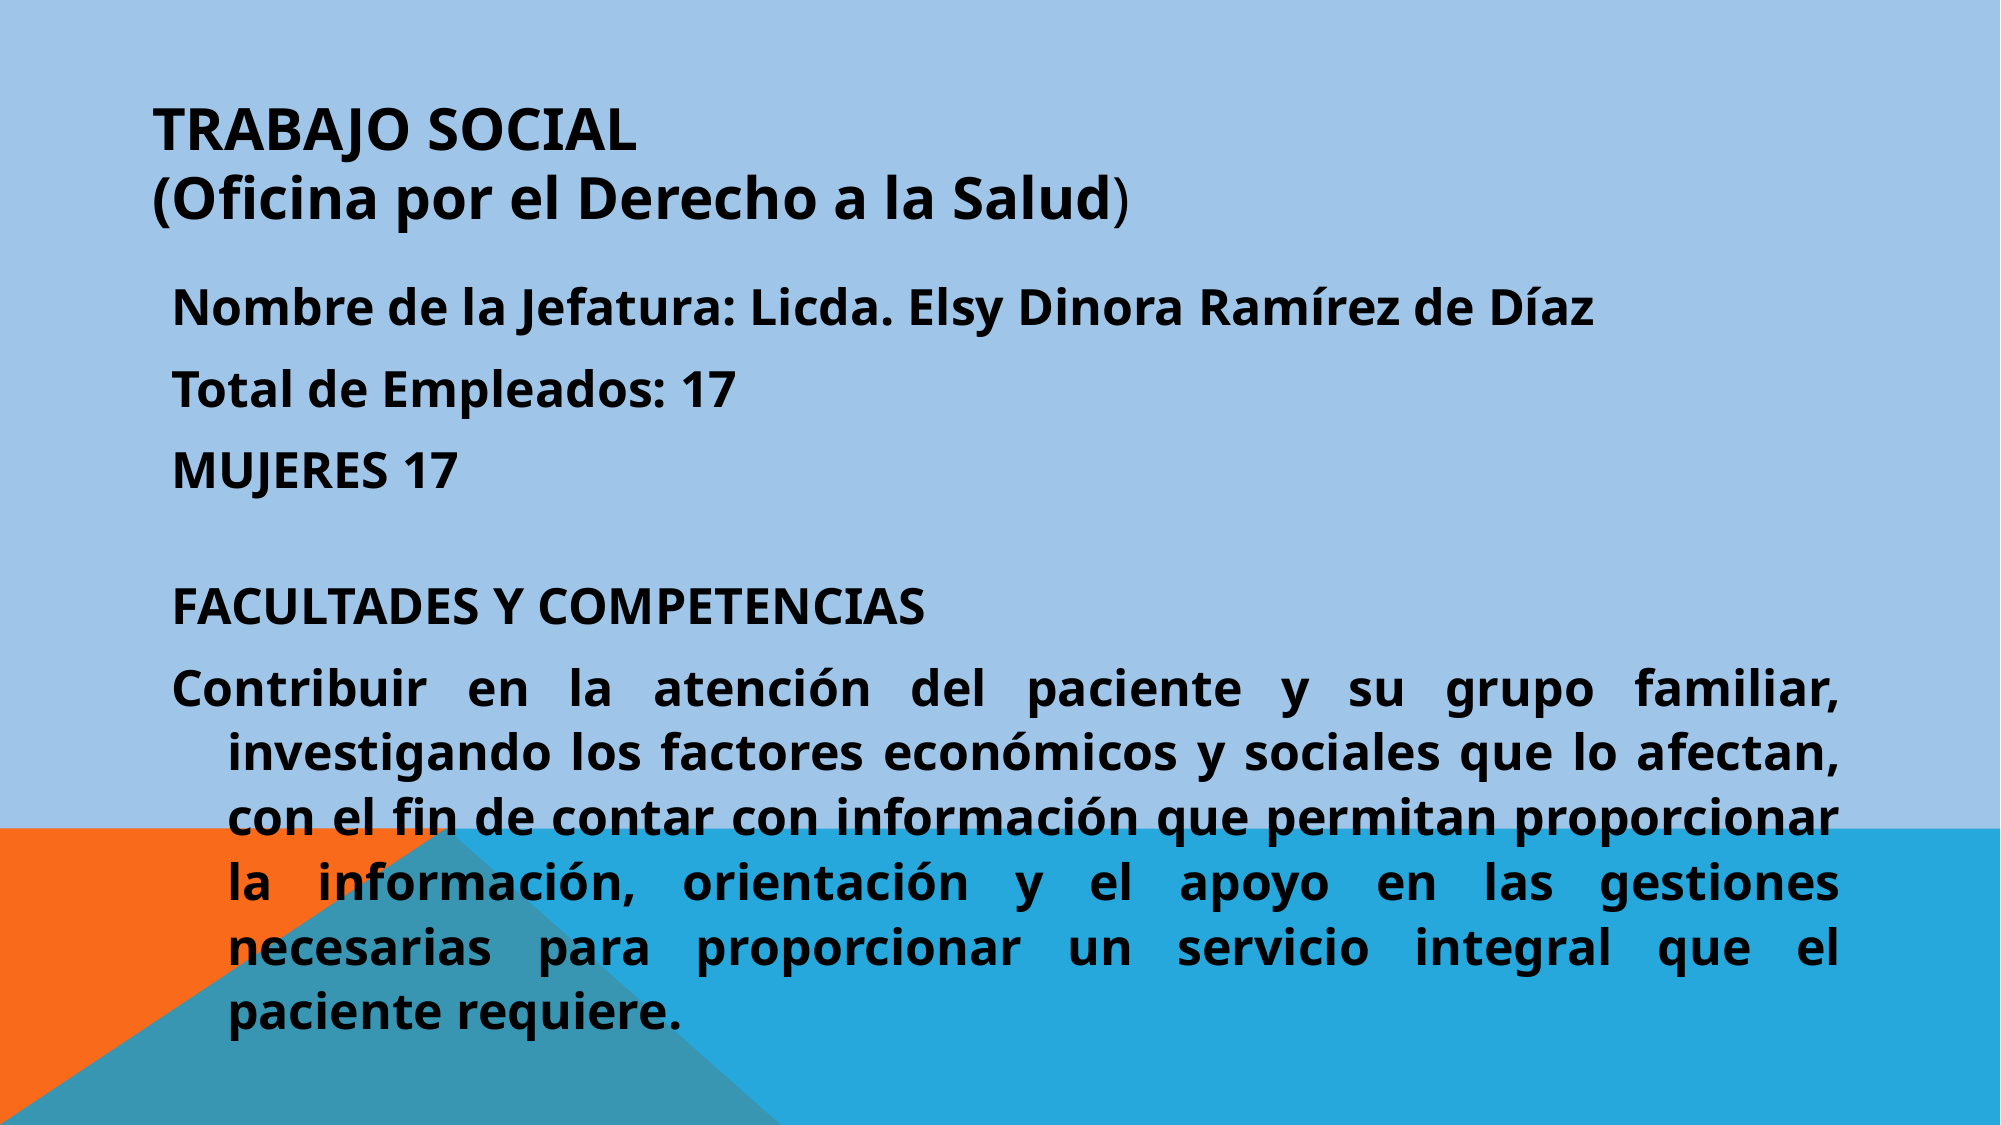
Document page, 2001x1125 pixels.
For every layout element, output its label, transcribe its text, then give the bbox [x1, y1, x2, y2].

text_box TRABAJO SOCIAL (Oficina por el Derecho a la Salud) [137, 84, 1838, 254]
text_box Nombre de la Jefatura: Licda. Elsy Dinora Ramírez de Díaz Total de Empleados: 17 MUJERES 17 FACULTADES Y COMPETENCIAS Contribuir en la atención del paciente y su grupo familiar, investigando los factores económicos y sociales que lo afectan, con el fin de contar con información que permitan proporcionar la información, orientación y el apoyo en las gestiones necesarias para proporcionar un servicio integral que el paciente requiere. [156, 263, 1857, 1016]
